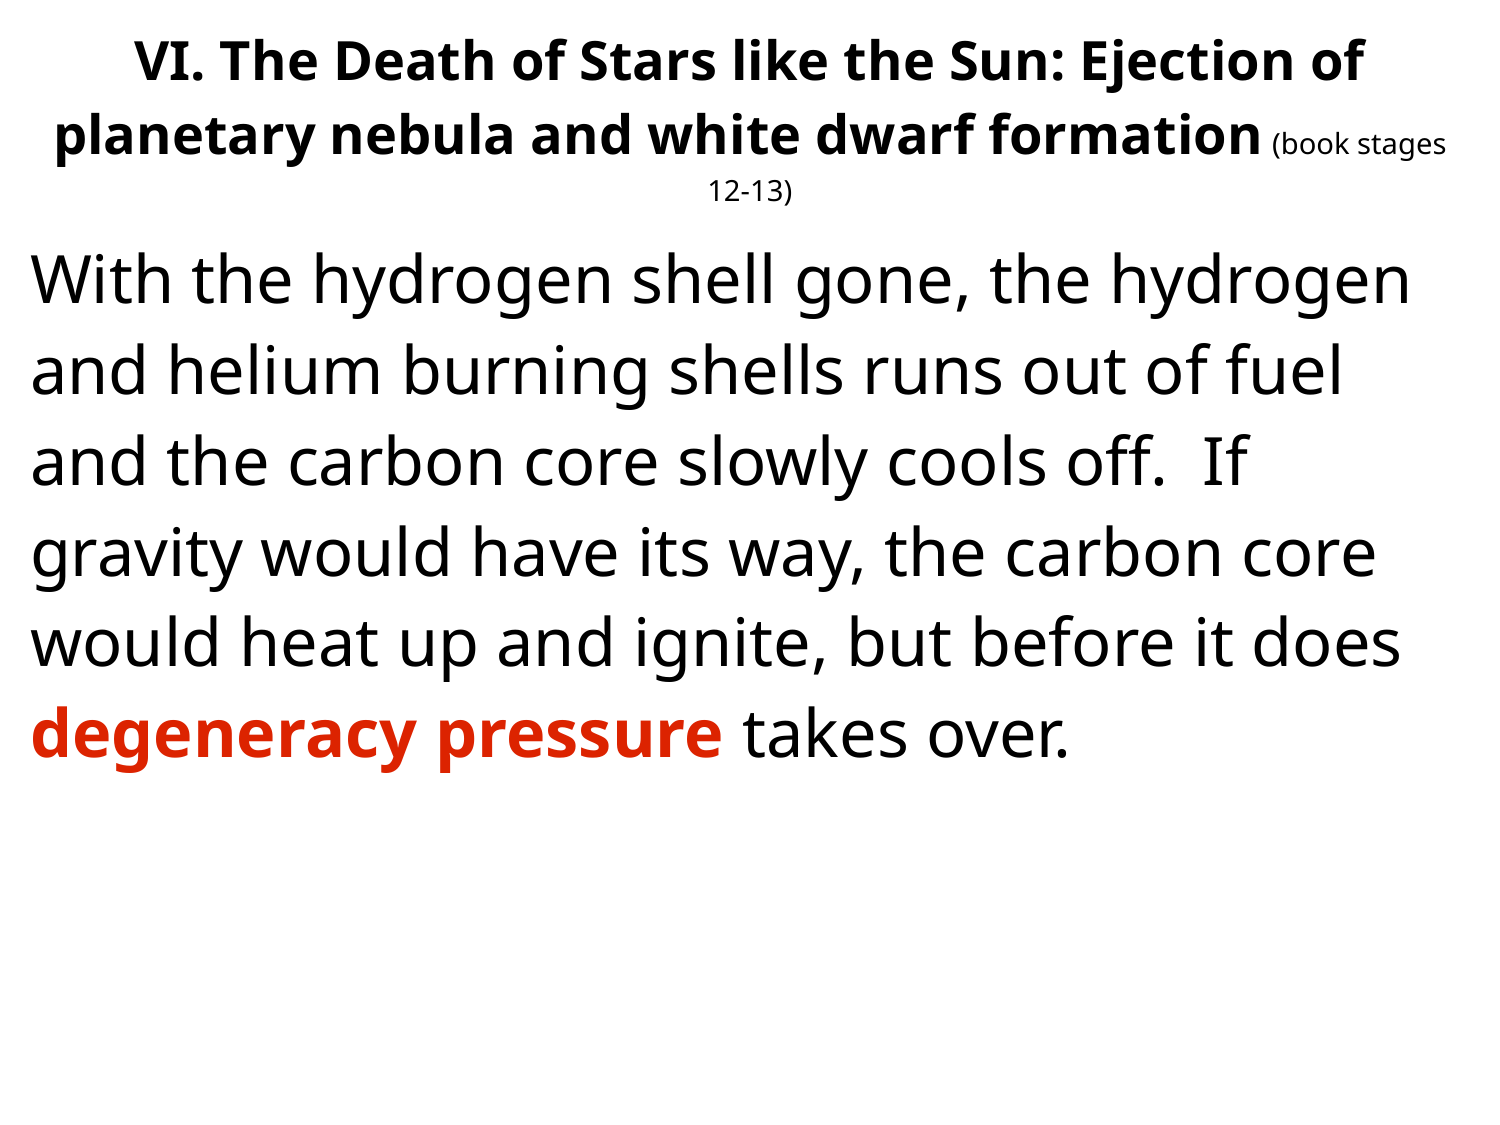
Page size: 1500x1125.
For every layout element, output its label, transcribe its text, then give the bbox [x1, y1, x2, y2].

title VI. The Death of Stars like the Sun: Ejection of planetary nebula and white dwarf formation (book stages 12-13) [30, 52, 1471, 179]
list With the hydrogen shell gone, the hydrogen and helium burning shells runs out of fuel and the carbon core slowly cools off. If gravity would have its way, the carbon core would heat up and ignite, but before it does degeneracy pressure takes over. [30, 232, 1471, 1096]
